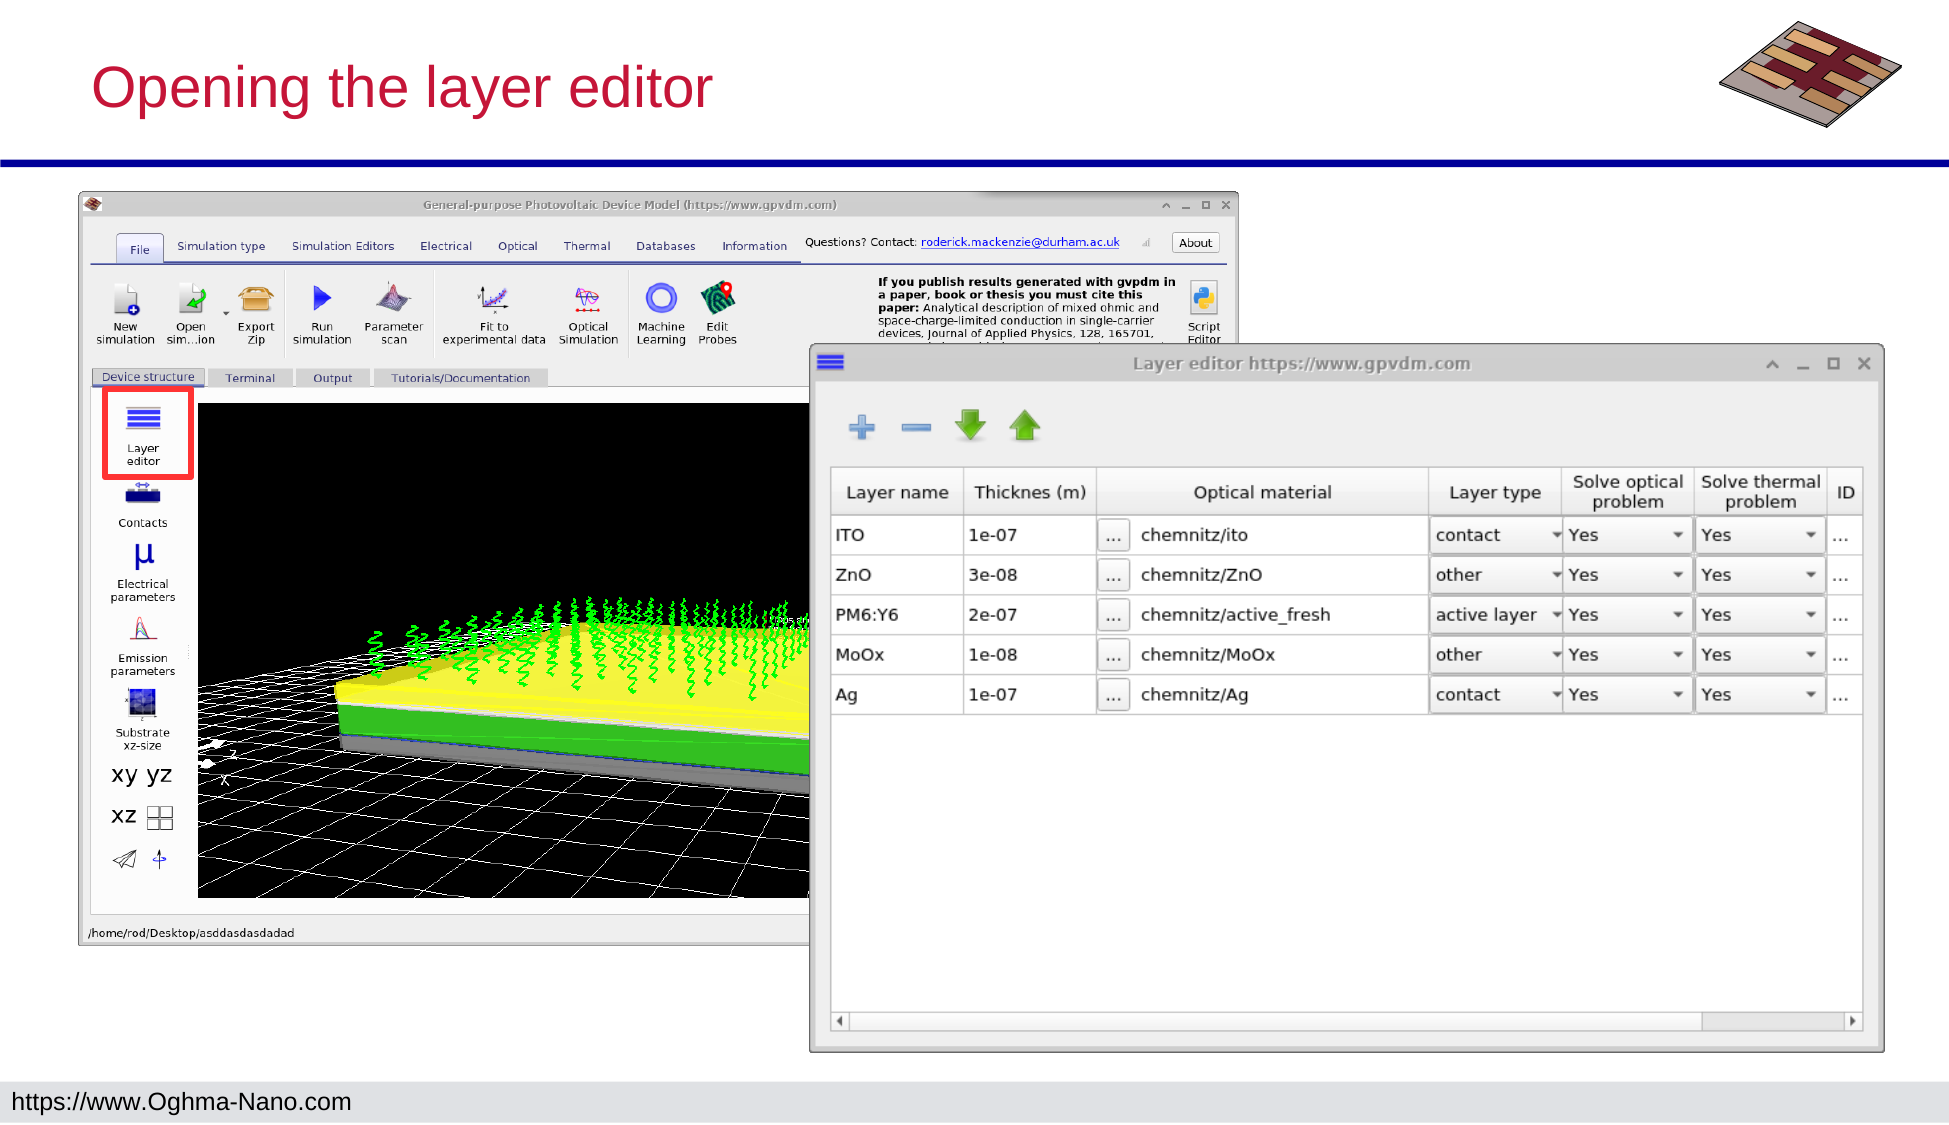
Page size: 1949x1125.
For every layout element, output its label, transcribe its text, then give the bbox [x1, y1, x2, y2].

title Opening the layer editor [76, 34, 1685, 140]
picture [78, 191, 1885, 1053]
